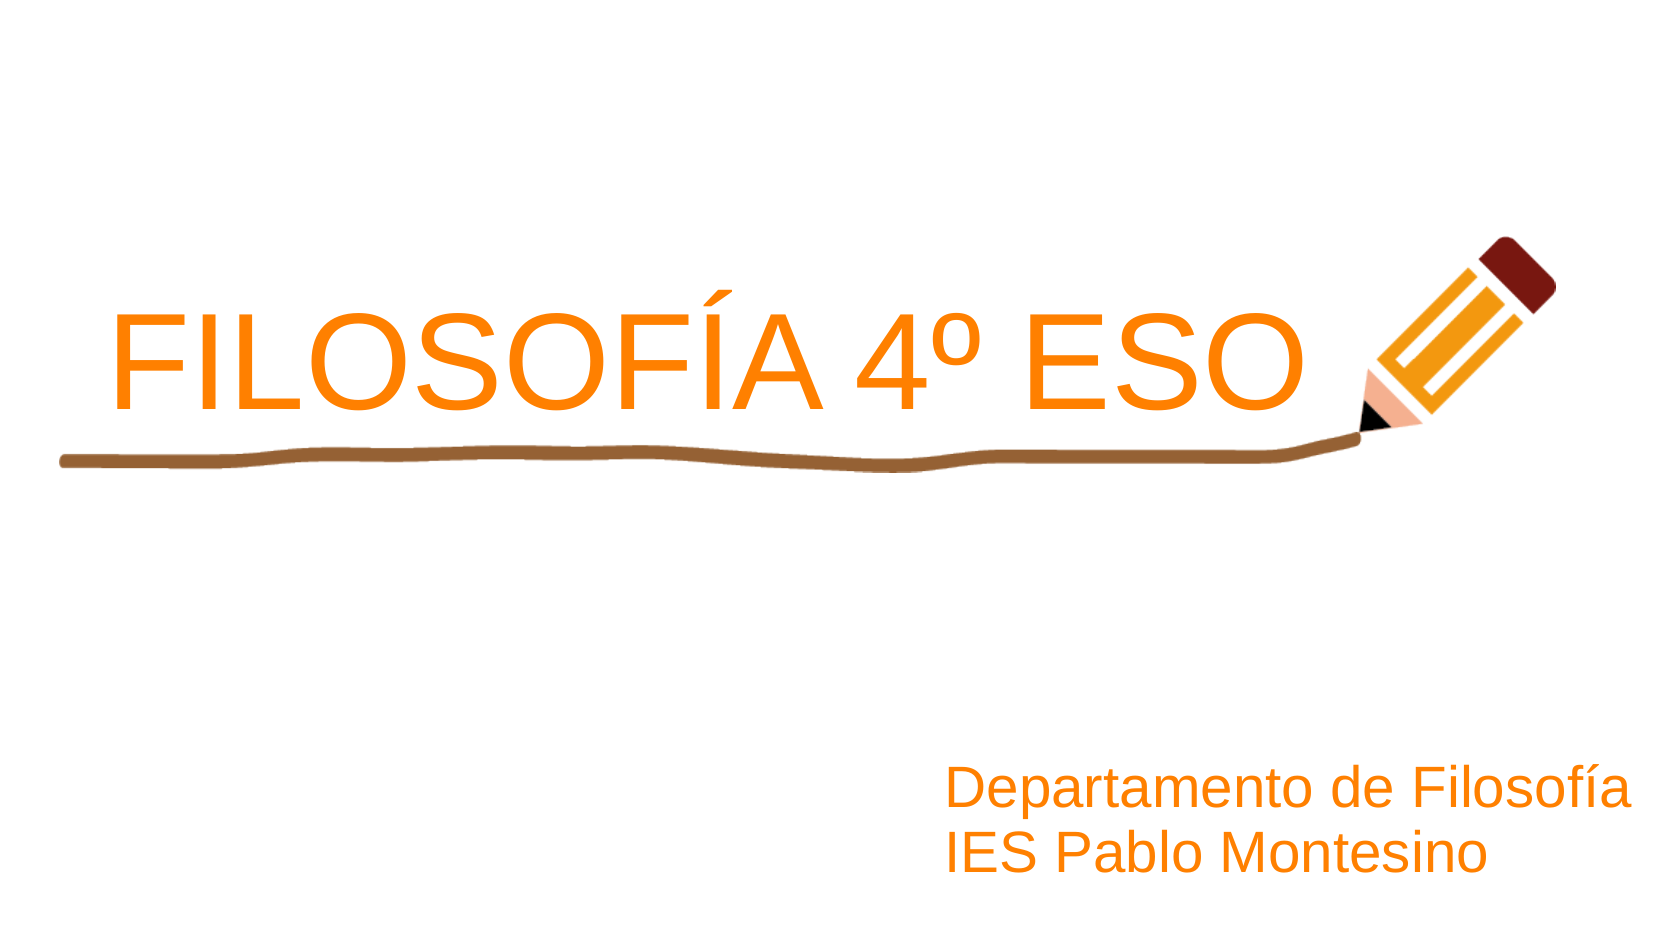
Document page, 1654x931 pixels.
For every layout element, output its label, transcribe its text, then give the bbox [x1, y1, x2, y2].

title FILOSOFÍA 4º ESO [88, 284, 1329, 439]
picture [59, 236, 1556, 473]
title Departamento de Filosofía IES Pablo Montesino [944, 724, 1654, 916]
